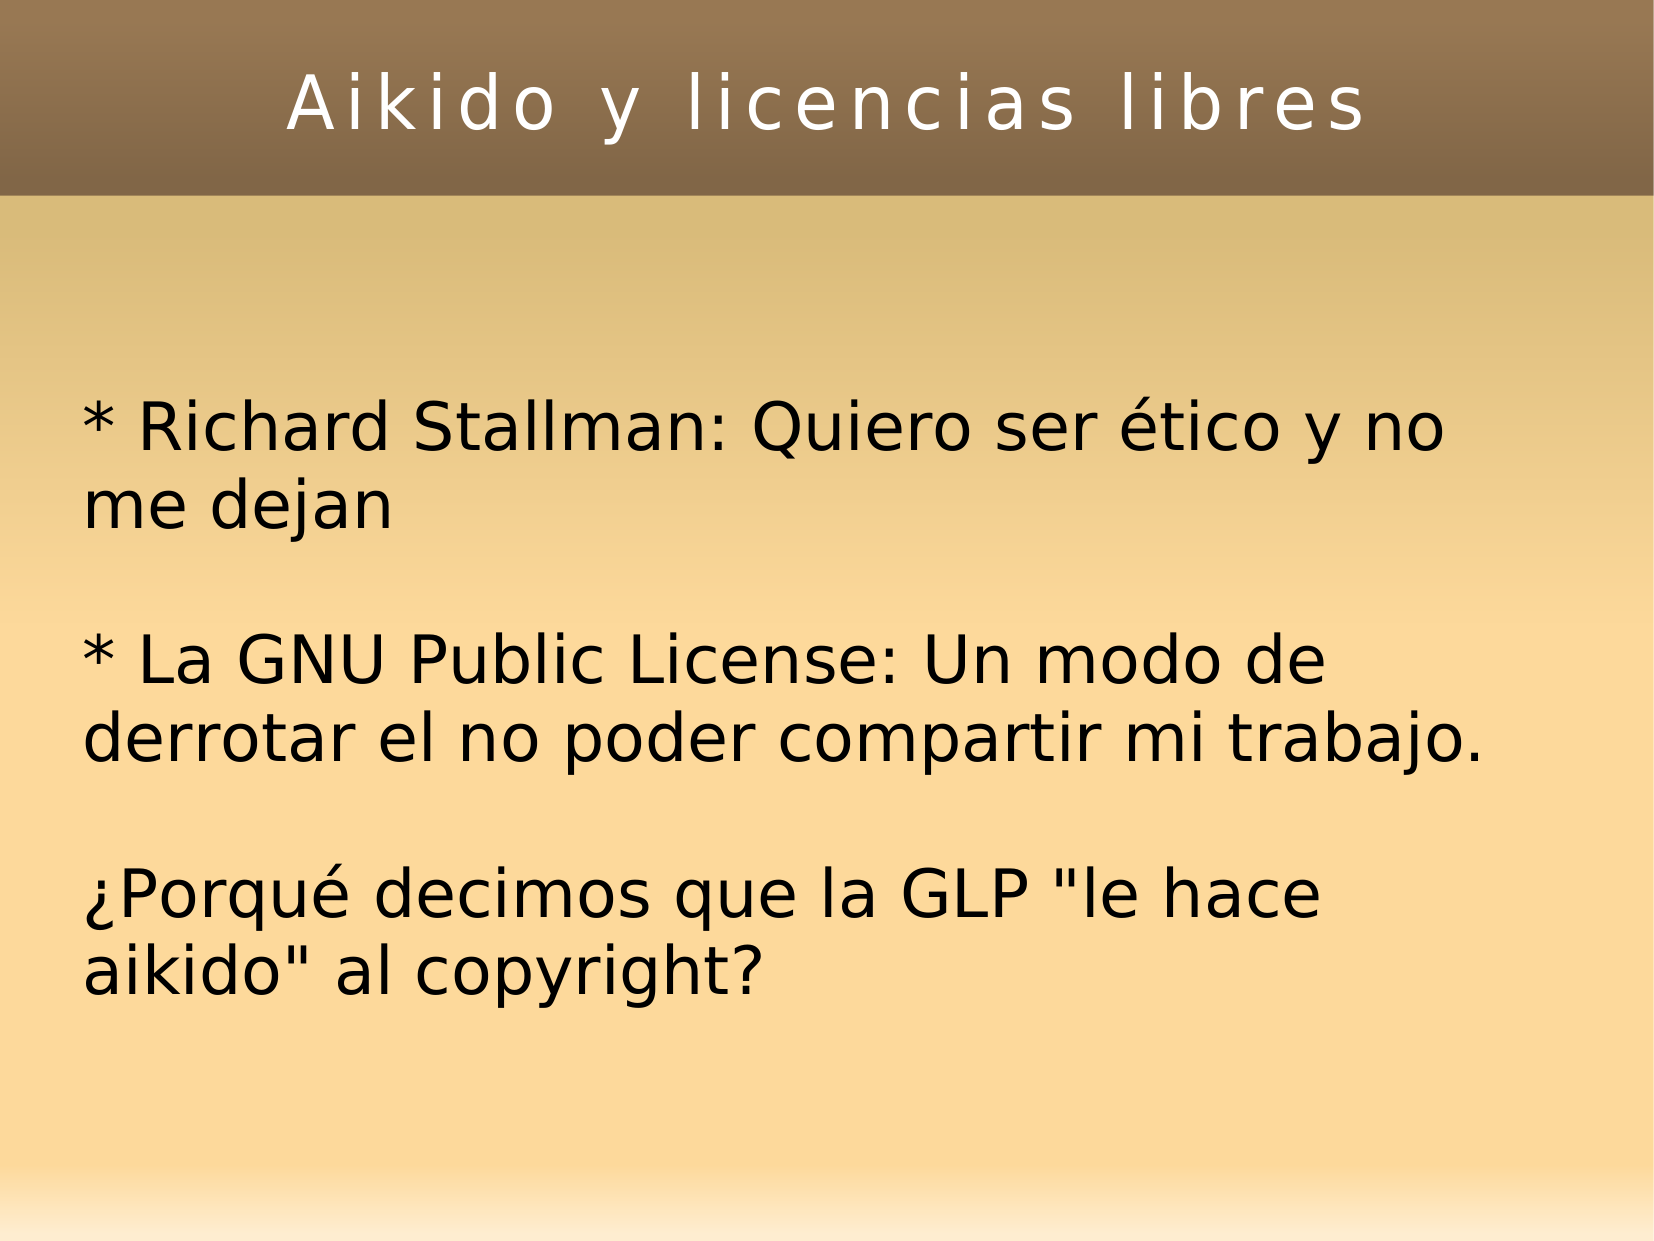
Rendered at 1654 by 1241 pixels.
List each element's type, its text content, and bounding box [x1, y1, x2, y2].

picture [0, 0, 1654, 1241]
title Aikido y licencias libres [59, 29, 1595, 178]
subtitle * Richard Stallman: Quiero ser ético y no me dejan * La GNU Public License: Un modo de derrotar el no poder compartir mi trabajo. ¿Porqué decimos que la GLP "le hace aikido" al copyright? [82, 290, 1571, 1109]
